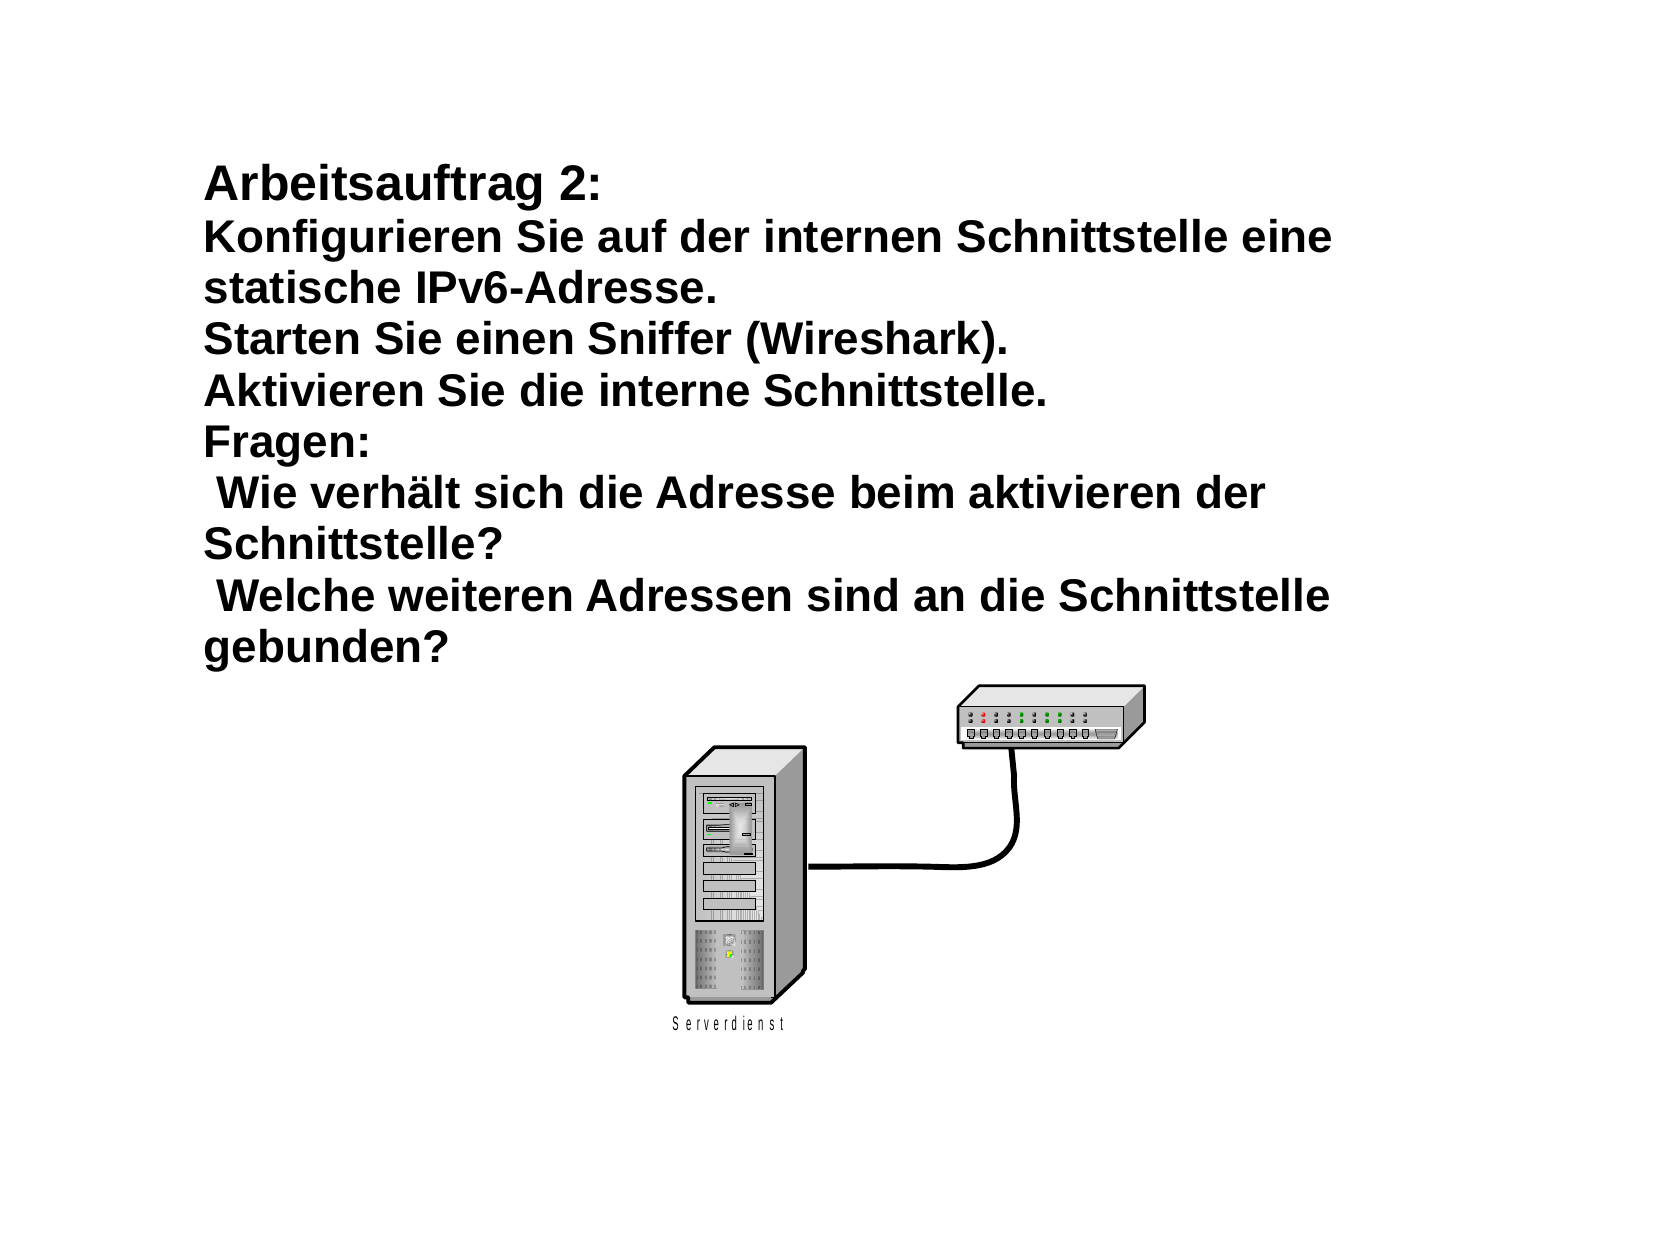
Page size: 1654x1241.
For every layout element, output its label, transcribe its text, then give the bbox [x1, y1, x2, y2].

picture [649, 738, 845, 1094]
picture [951, 679, 1152, 803]
text_box Arbeitsauftrag 2: Konfigurieren Sie auf der internen Schnittstelle eine statische IPv6-Adresse. Starten Sie einen Sniffer (Wireshark). Aktivieren Sie die interne Schnittstelle. Fragen: Wie verhält sich die Adresse beim aktivieren der Schnittstelle? Welche weiteren Adressen sind an die Schnittstelle gebunden? [188, 147, 1489, 690]
